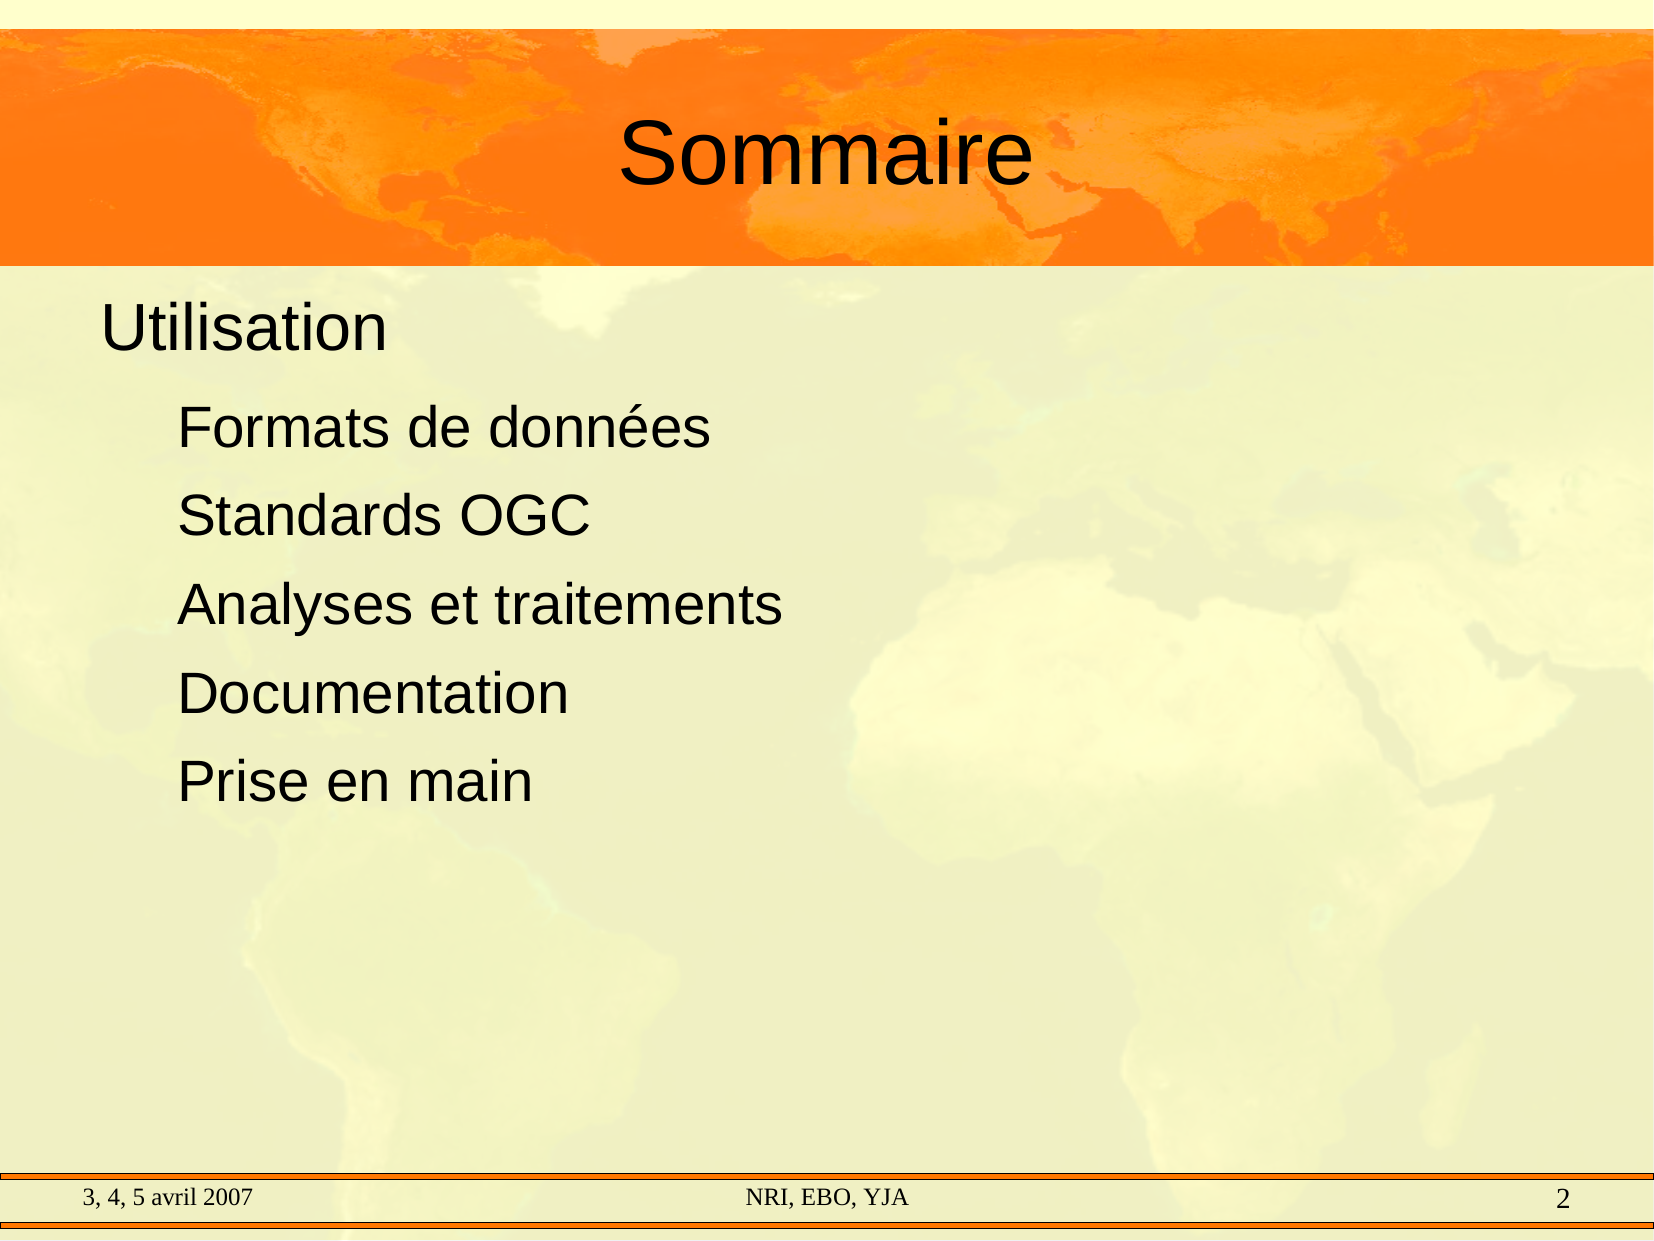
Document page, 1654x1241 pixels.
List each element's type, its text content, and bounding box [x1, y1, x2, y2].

picture [0, 29, 1654, 266]
list Utilisation Formats de données Standards OGC Analyses et traitements Documentation Prise en main [82, 290, 1571, 1109]
title Sommaire [82, 49, 1571, 257]
